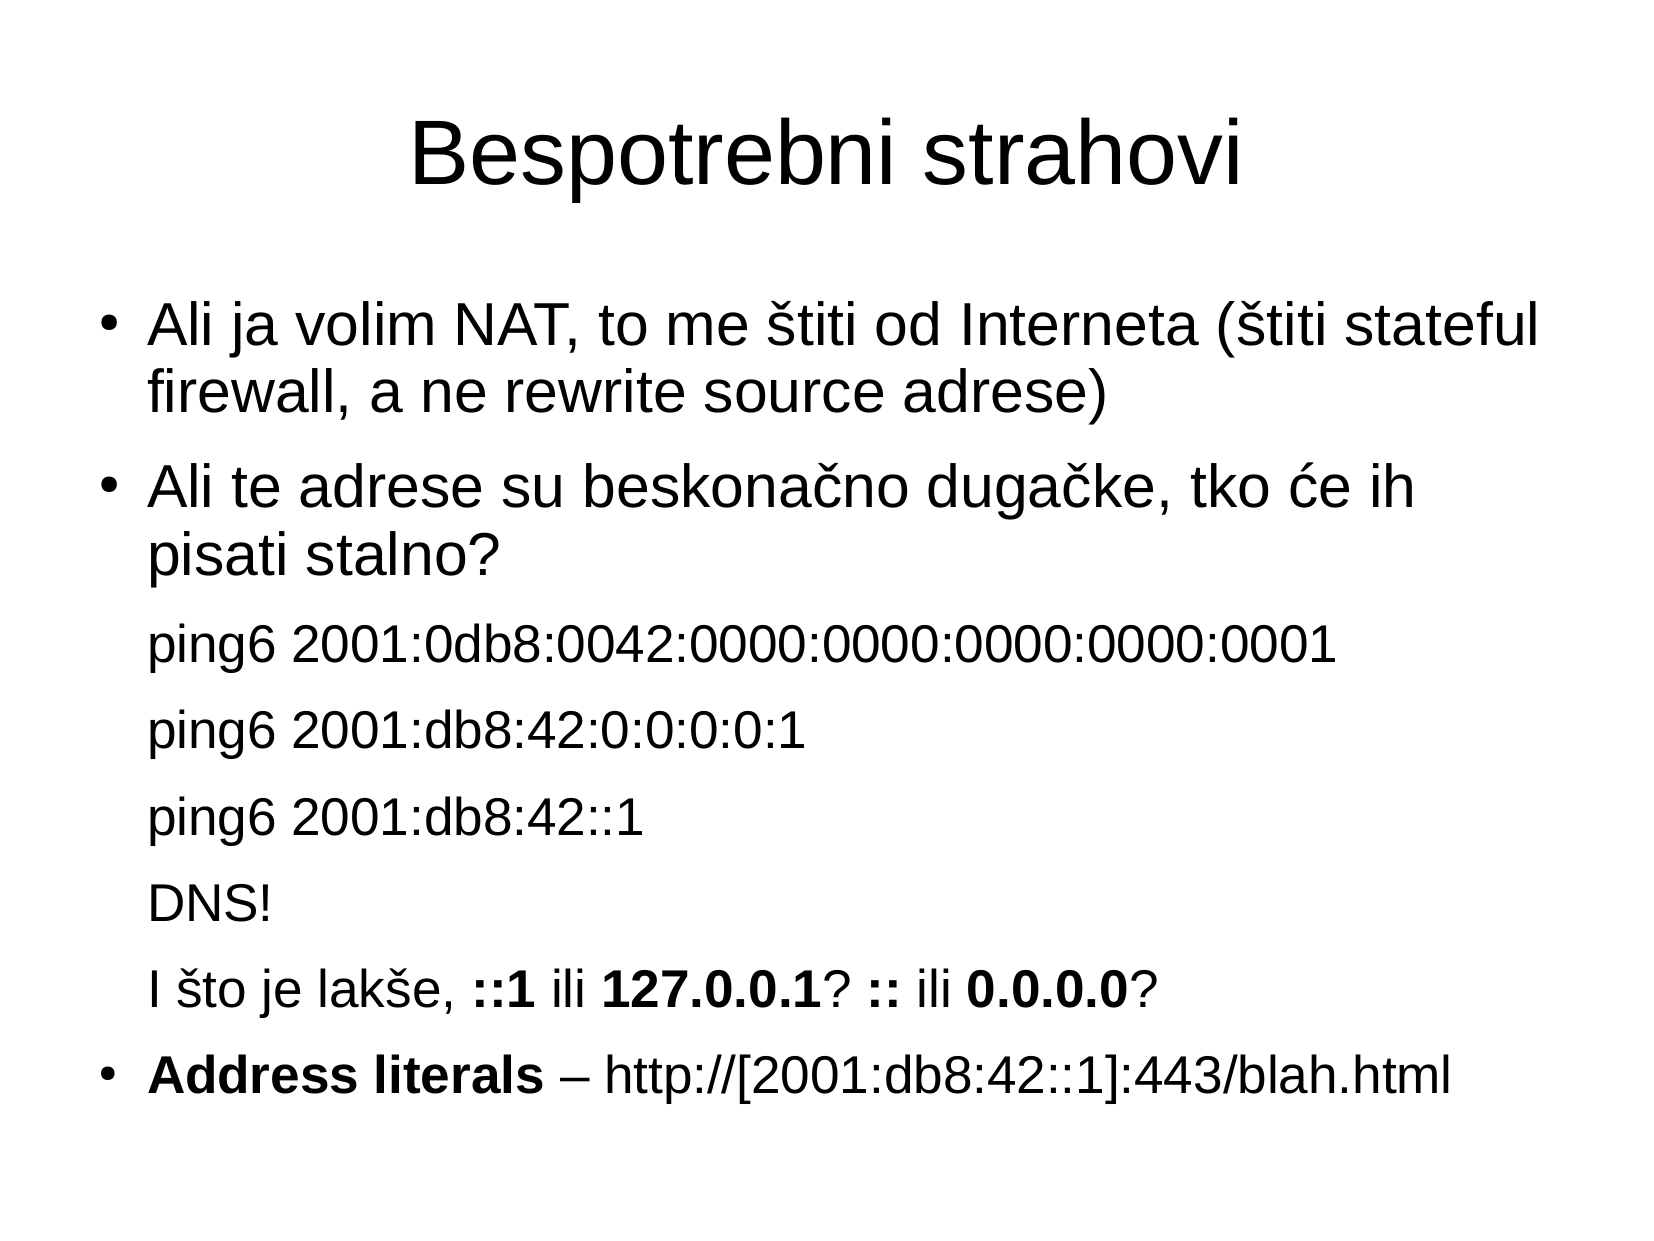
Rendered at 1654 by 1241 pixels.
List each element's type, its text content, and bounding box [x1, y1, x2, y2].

title Bespotrebni strahovi [82, 56, 1571, 250]
list Ali ja volim NAT, to me štiti od Interneta (štiti stateful firewall, a ne rewrite source adrese) Ali te adrese su beskonačno dugačke, tko će ih pisati stalno? ping6 2001:0db8:0042:0000:0000:0000:0000:0001 ping6 2001:db8:42:0:0:0:0:1 ping6 2001:db8:42::1 DNS! I što je lakše, ::1 ili 127.0.0.1? :: ili 0.0.0.0? Address literals – http://[2001:db8:42::1]:443/blah.html [82, 290, 1571, 1109]
